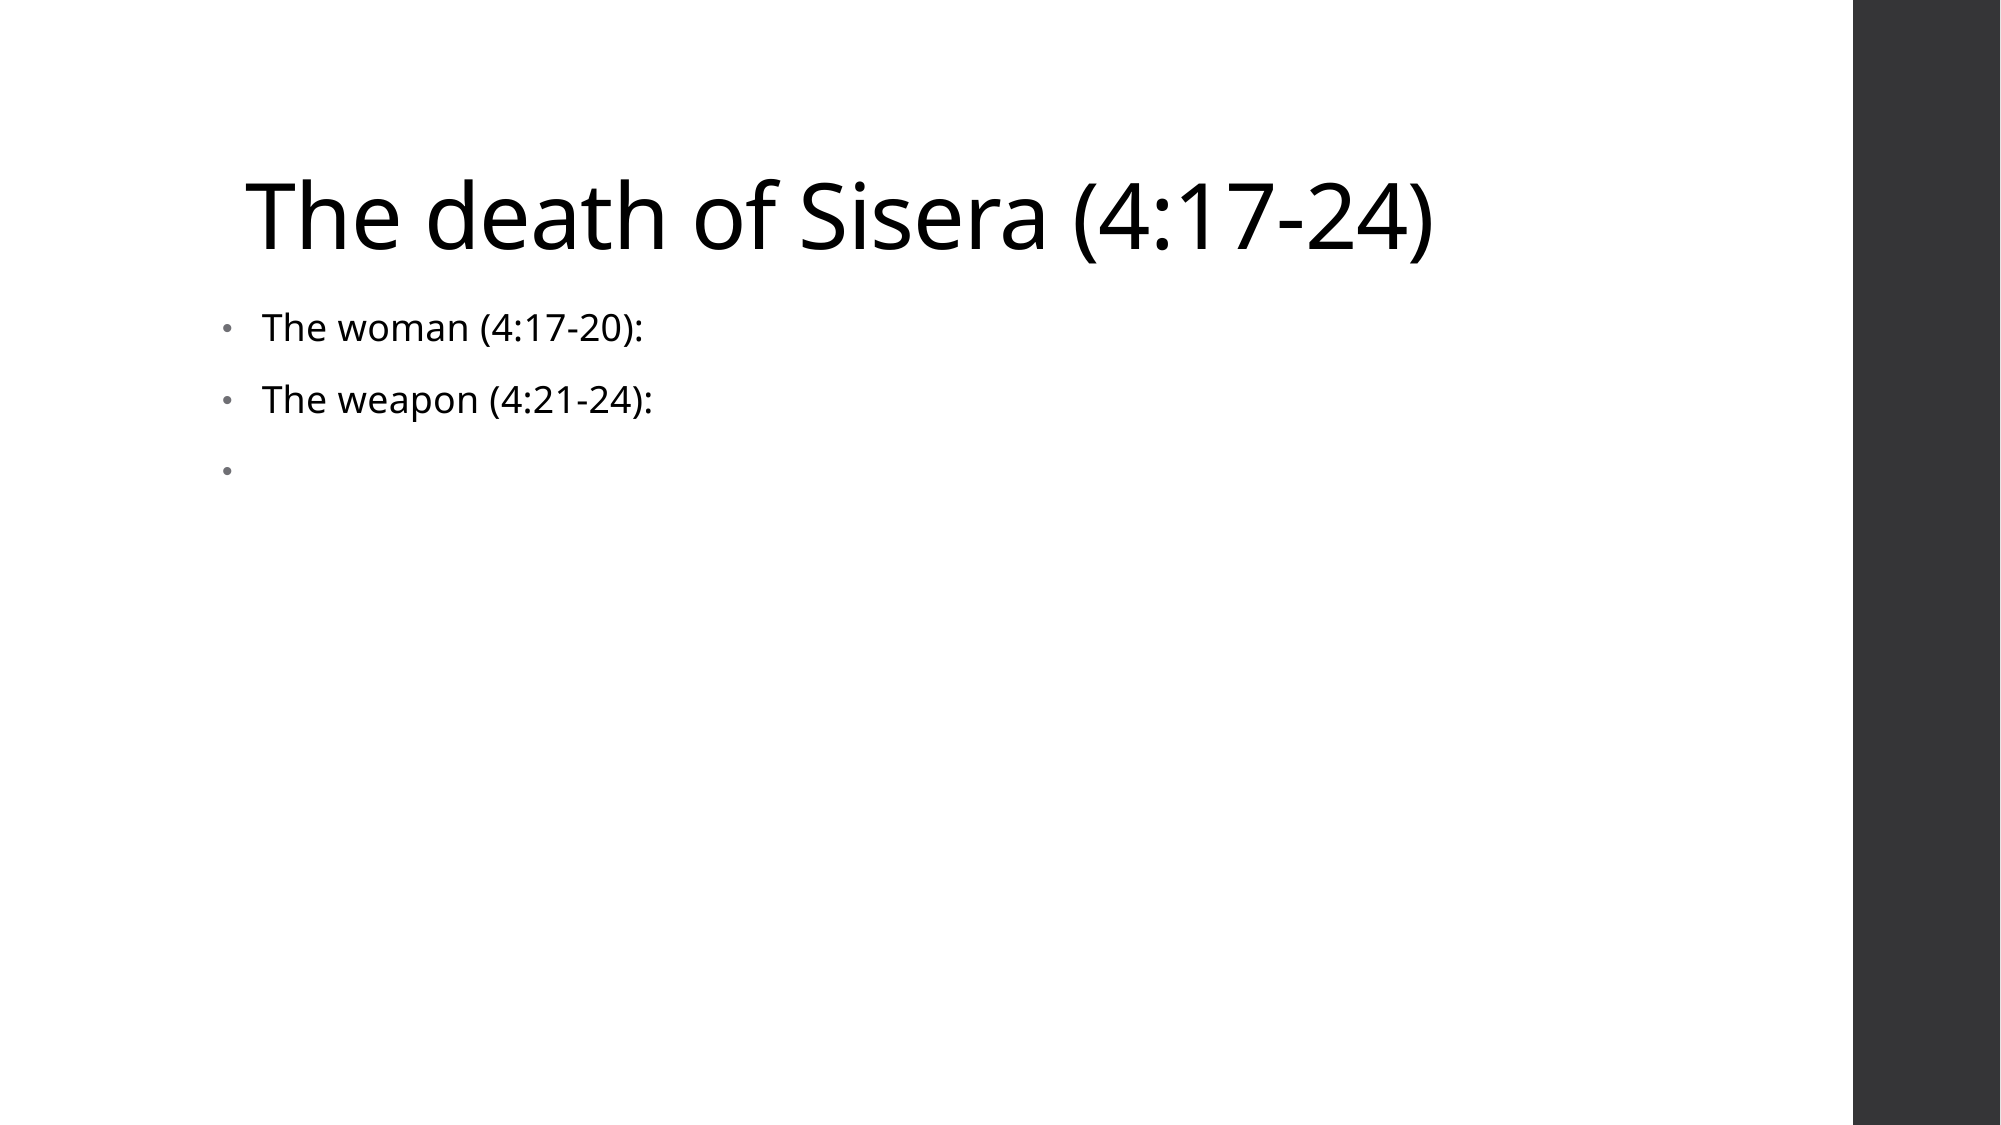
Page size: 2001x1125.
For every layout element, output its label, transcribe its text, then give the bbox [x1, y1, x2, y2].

title The death of Sisera (4:17-24) [206, 60, 1797, 278]
list The woman (4:17-20): The weapon (4:21-24): [206, 299, 1617, 1014]
